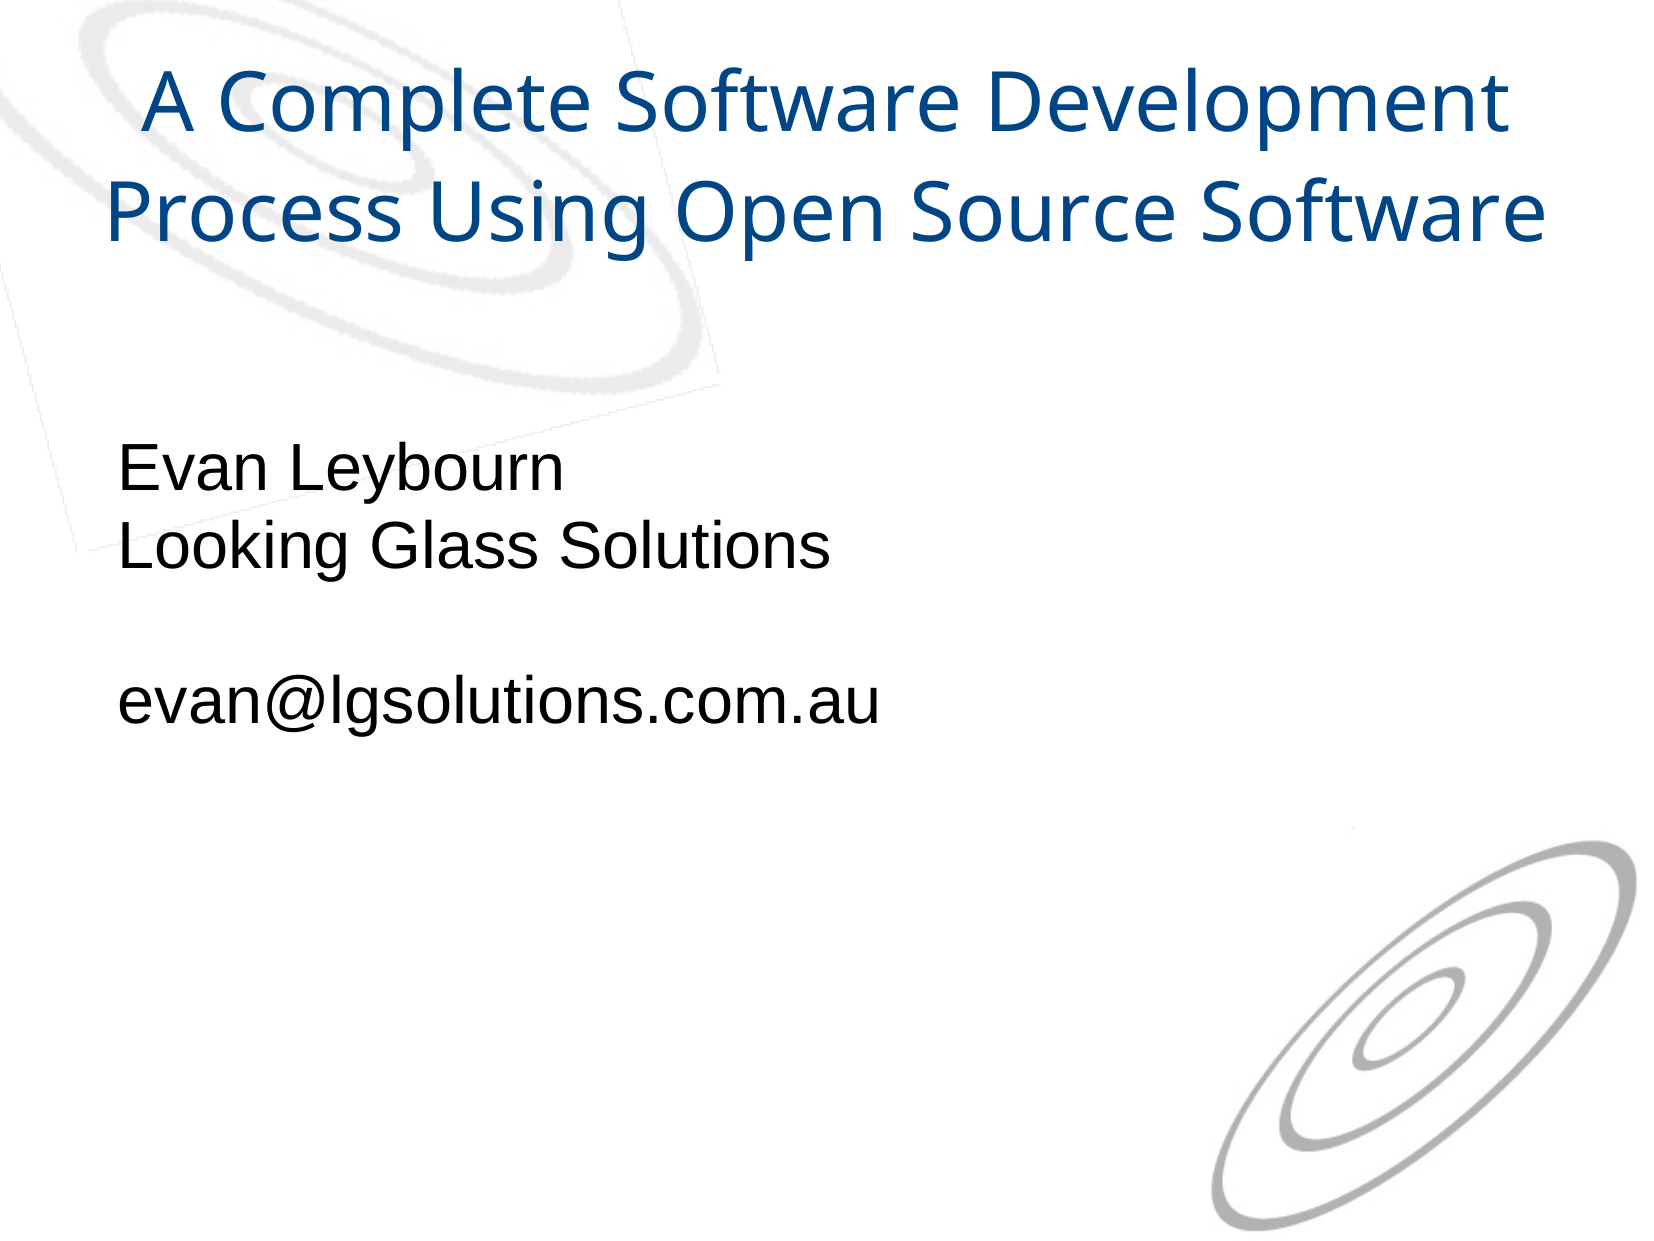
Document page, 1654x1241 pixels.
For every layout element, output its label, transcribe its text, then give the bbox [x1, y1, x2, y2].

subtitle Evan Leybourn Looking Glass Solutions evan@lgsolutions.com.au [82, 290, 1571, 1109]
picture [1210, 826, 1638, 1241]
title A Complete Software Development Process Using Open Source Software [82, 49, 1571, 257]
